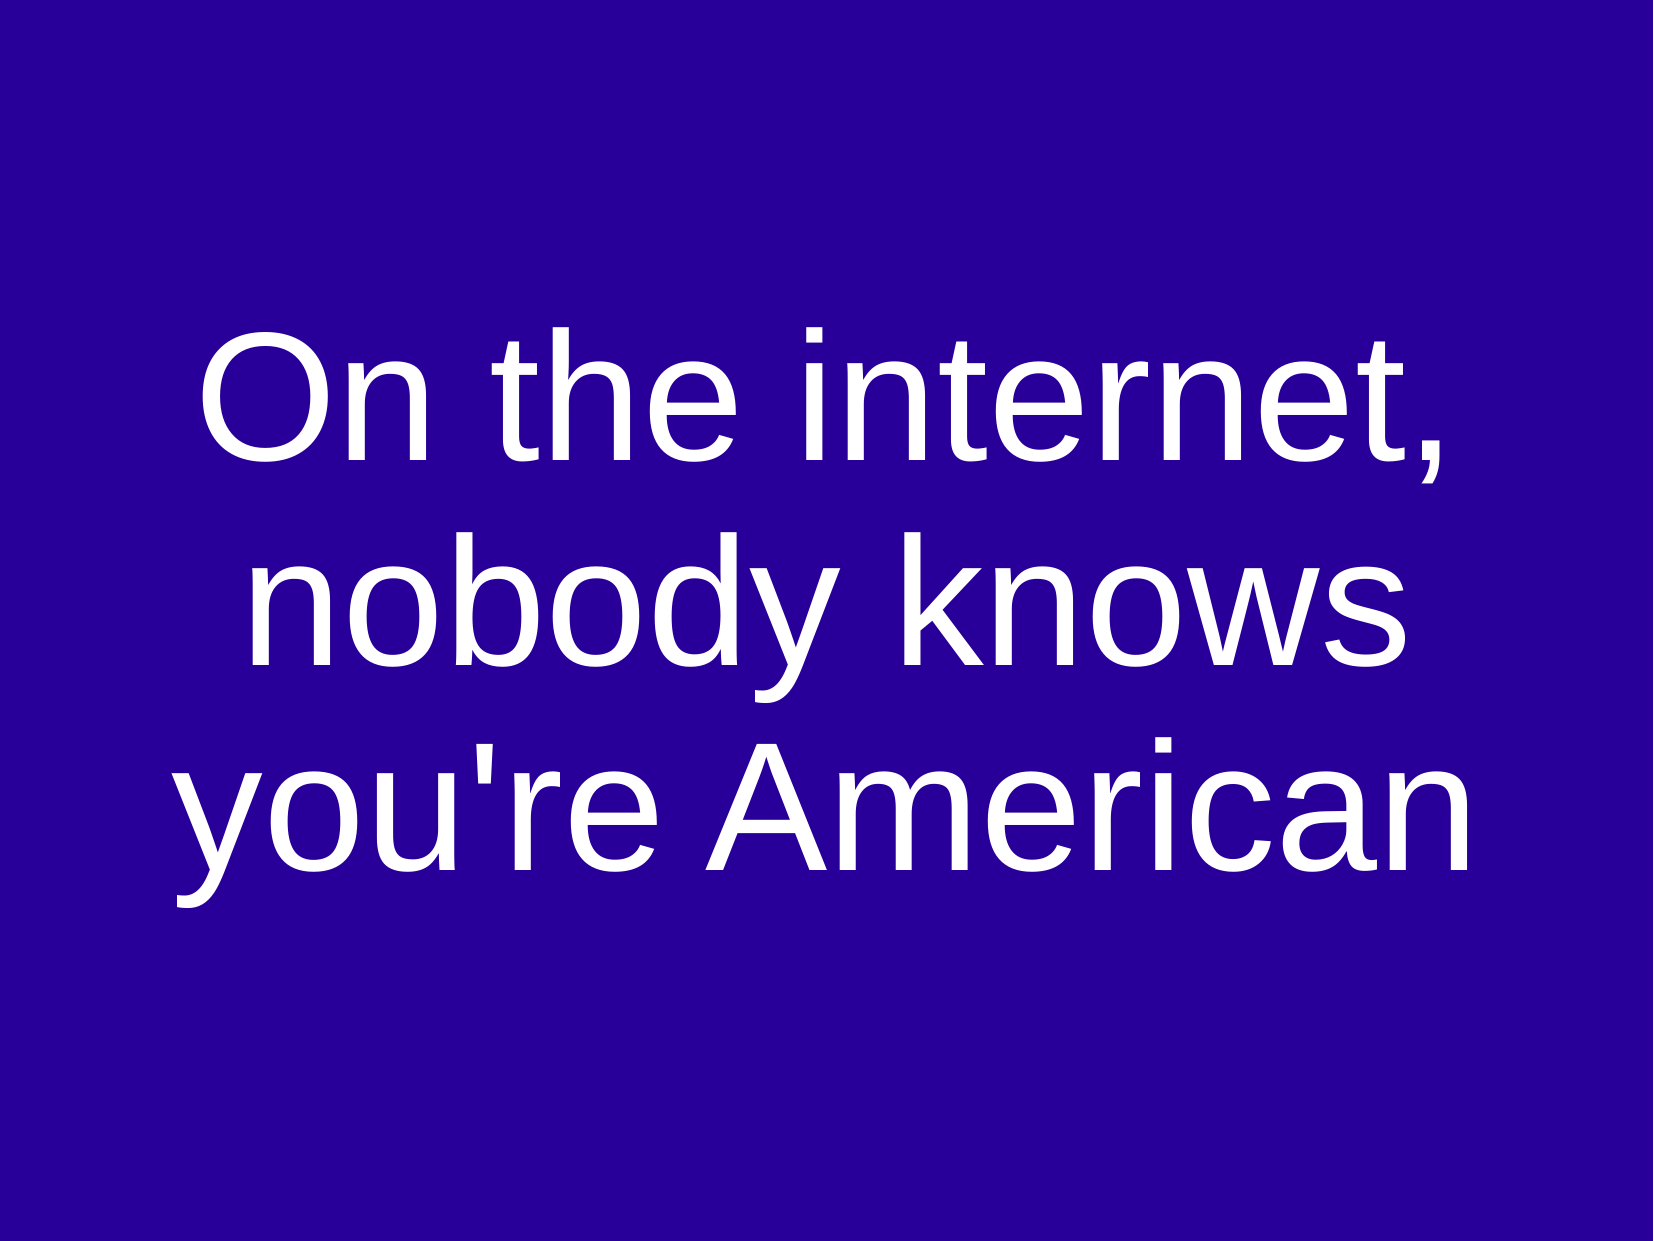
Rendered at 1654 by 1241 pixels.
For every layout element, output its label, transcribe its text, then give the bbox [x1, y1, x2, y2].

title On the internet, nobody knows you're American [82, 294, 1571, 909]
